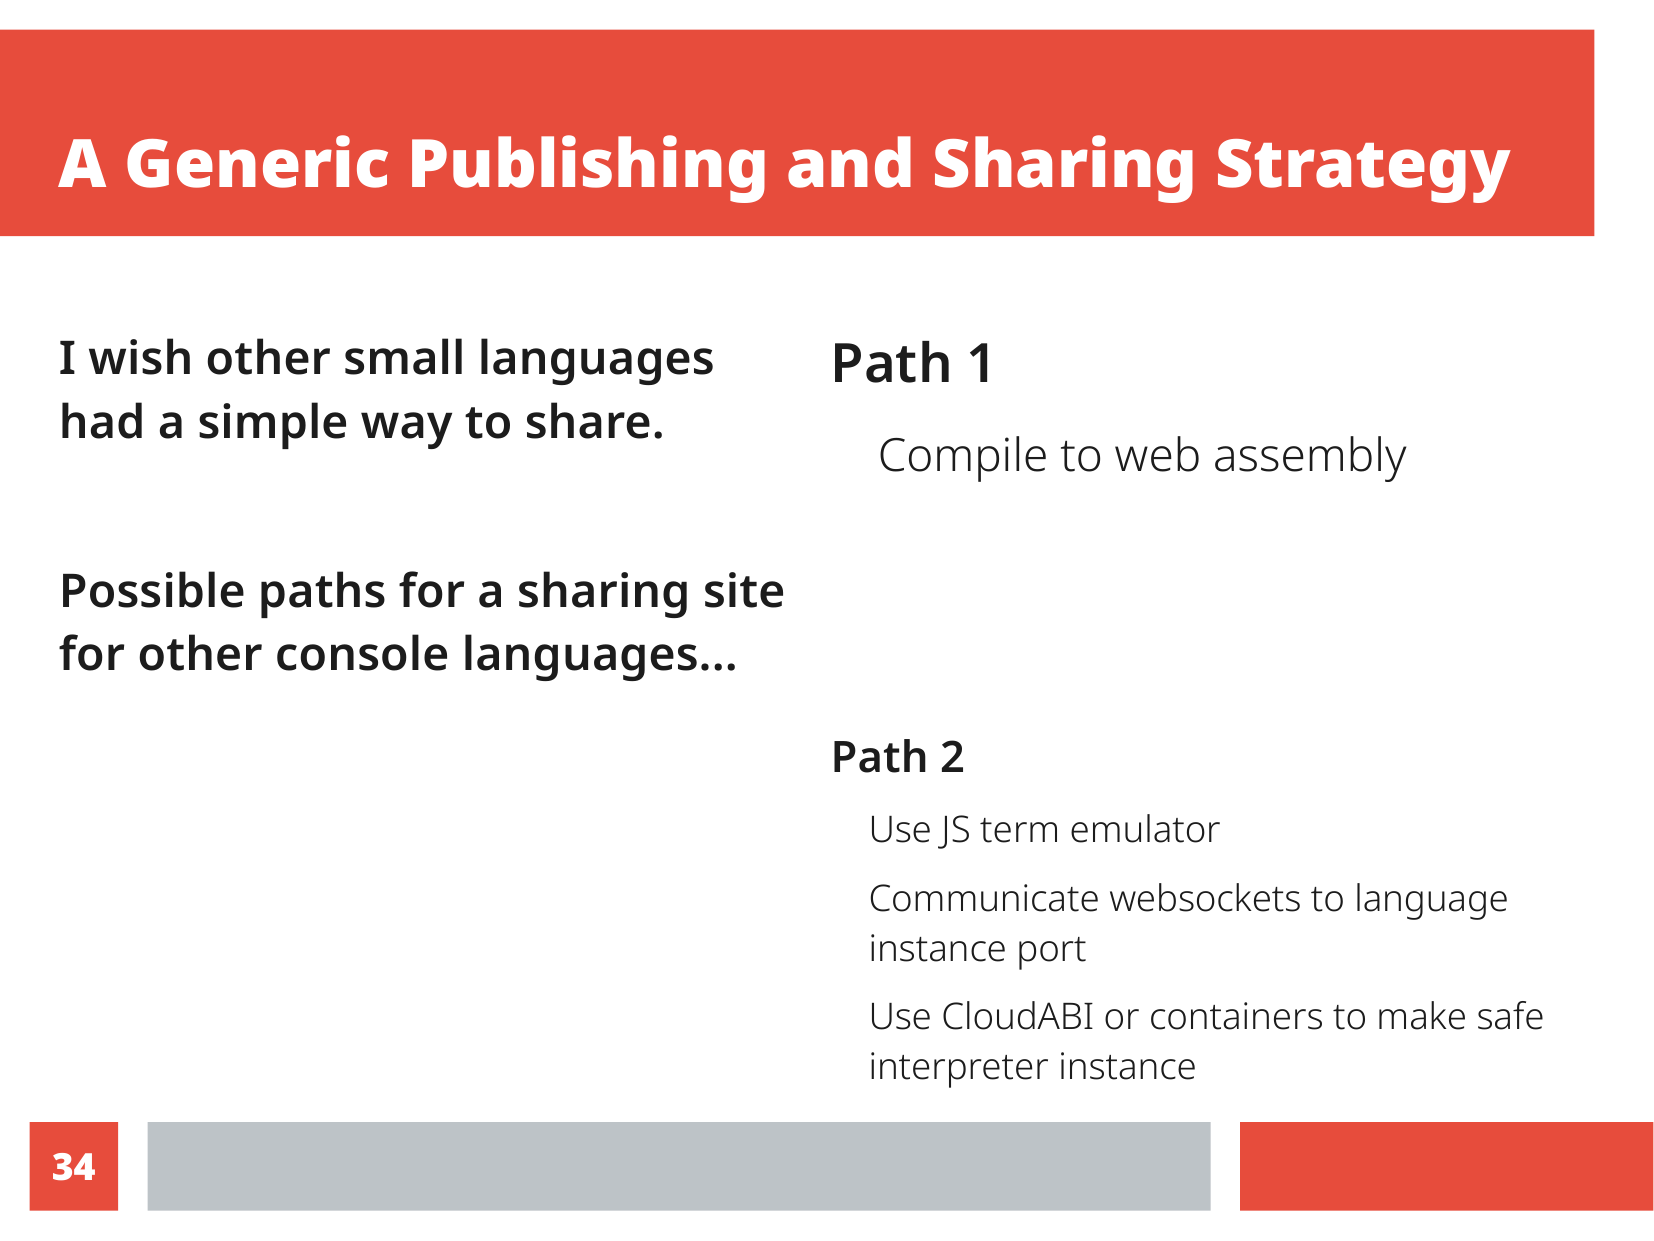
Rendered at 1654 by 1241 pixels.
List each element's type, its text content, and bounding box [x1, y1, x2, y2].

title A Generic Publishing and Sharing Strategy [59, 59, 1595, 207]
list I wish other small languages had a simple way to share. Possible paths for a sharing site for other console languages... [59, 324, 794, 691]
list Path 2 Use JS term emulator Communicate websockets to language instance port Use CloudABI or containers to make safe interpreter instance [830, 725, 1566, 1092]
list Path 1 Compile to web assembly [830, 324, 1566, 691]
